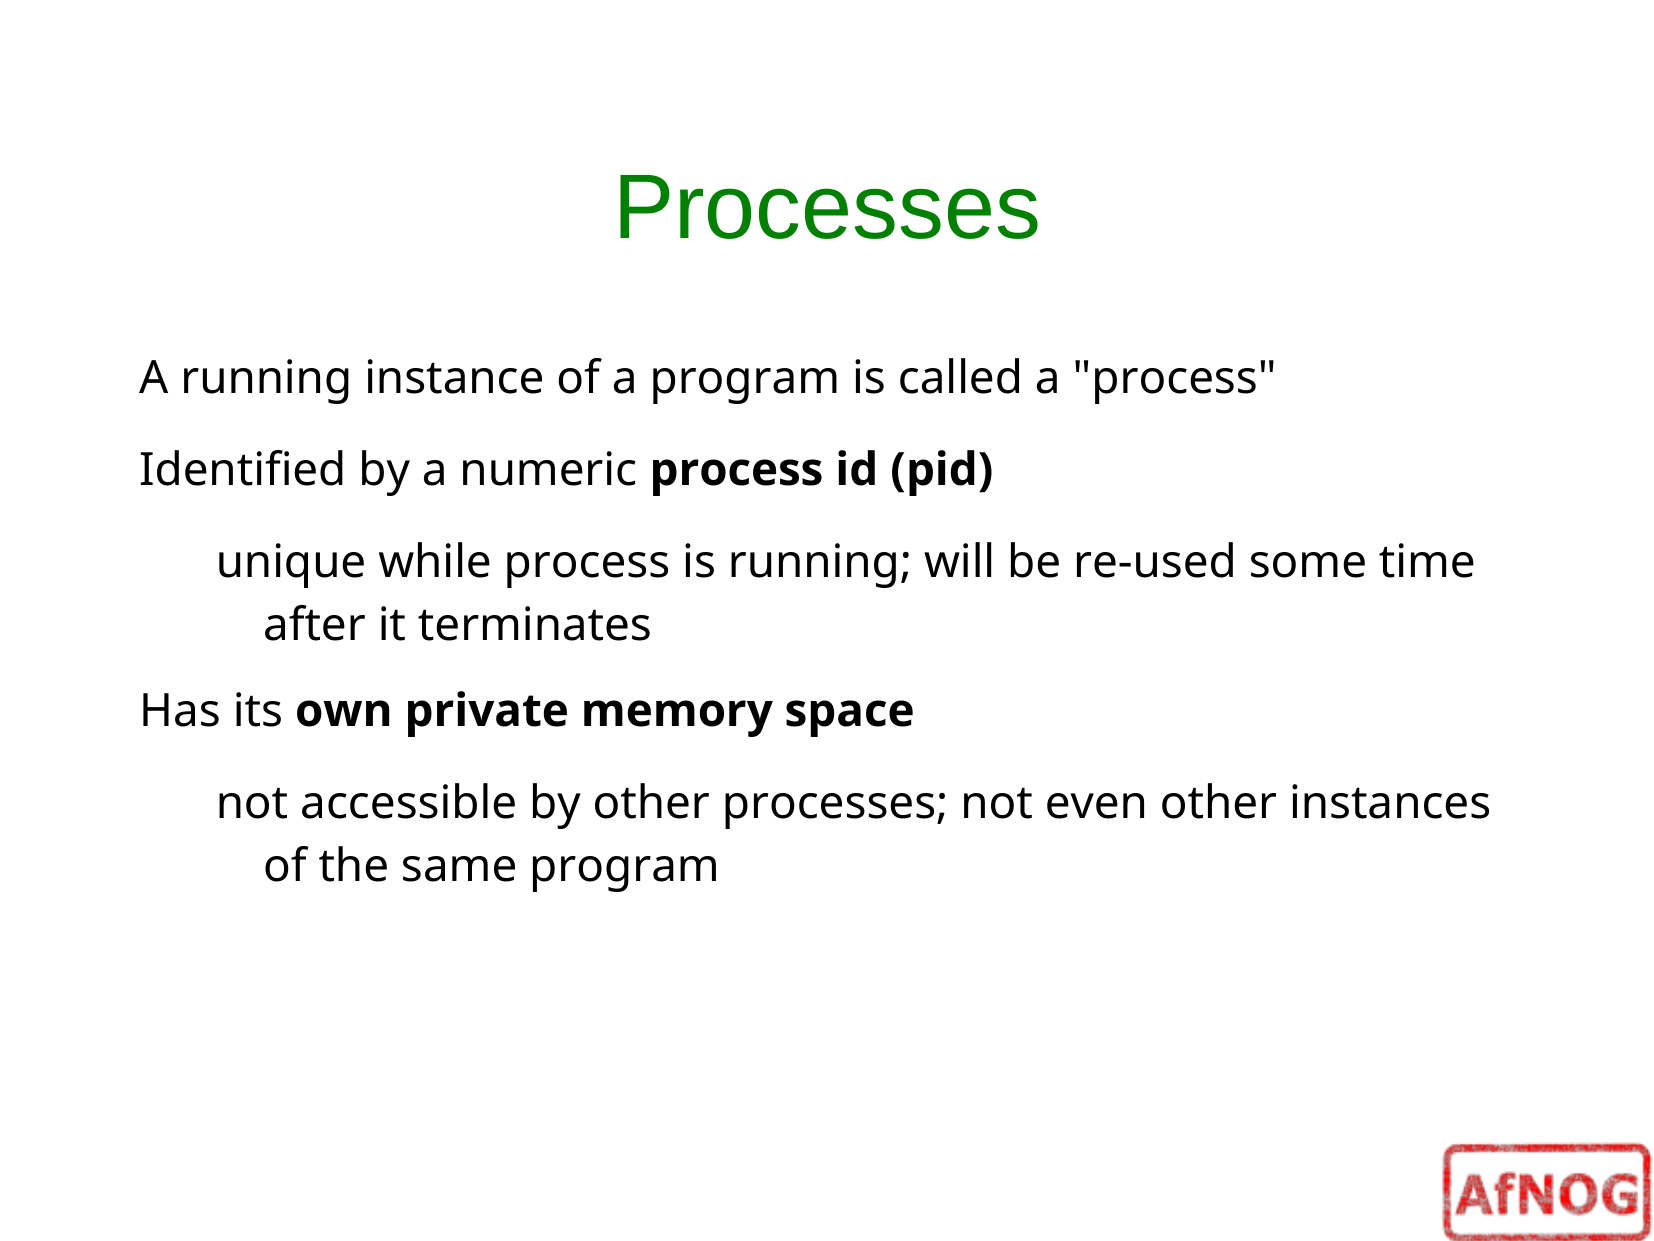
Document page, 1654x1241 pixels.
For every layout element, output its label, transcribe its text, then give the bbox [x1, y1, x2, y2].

picture [1441, 1141, 1654, 1241]
title Processes [121, 102, 1534, 310]
list A running instance of a program is called a "process" Identified by a numeric process id (pid) unique while process is running; will be re-used some time after it terminates Has its own private memory space not accessible by other processes; not even other instances of the same program [121, 344, 1534, 1127]
